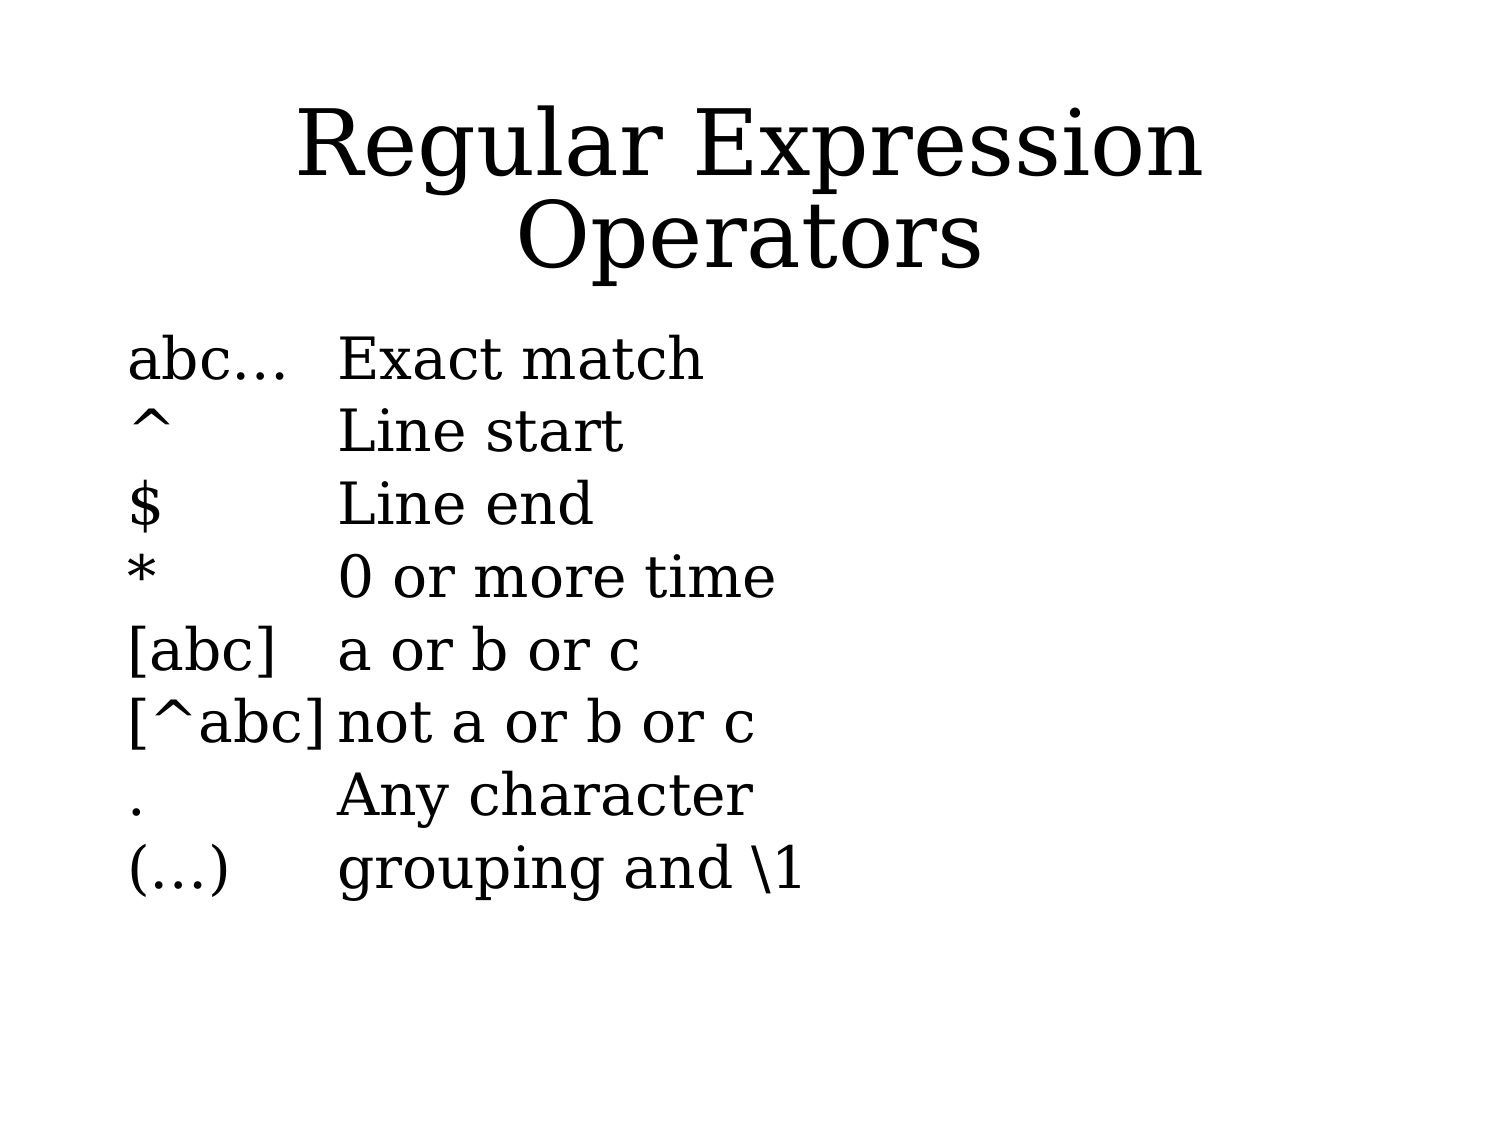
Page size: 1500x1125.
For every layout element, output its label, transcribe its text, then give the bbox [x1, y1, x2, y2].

title Regular Expression Operators [112, 86, 1388, 301]
list abc… Exact match ^ Line start $ Line end * 0 or more time [abc] a or b or c [^abc] not a or b or c . Any character (…) grouping and \1 [112, 324, 837, 1002]
